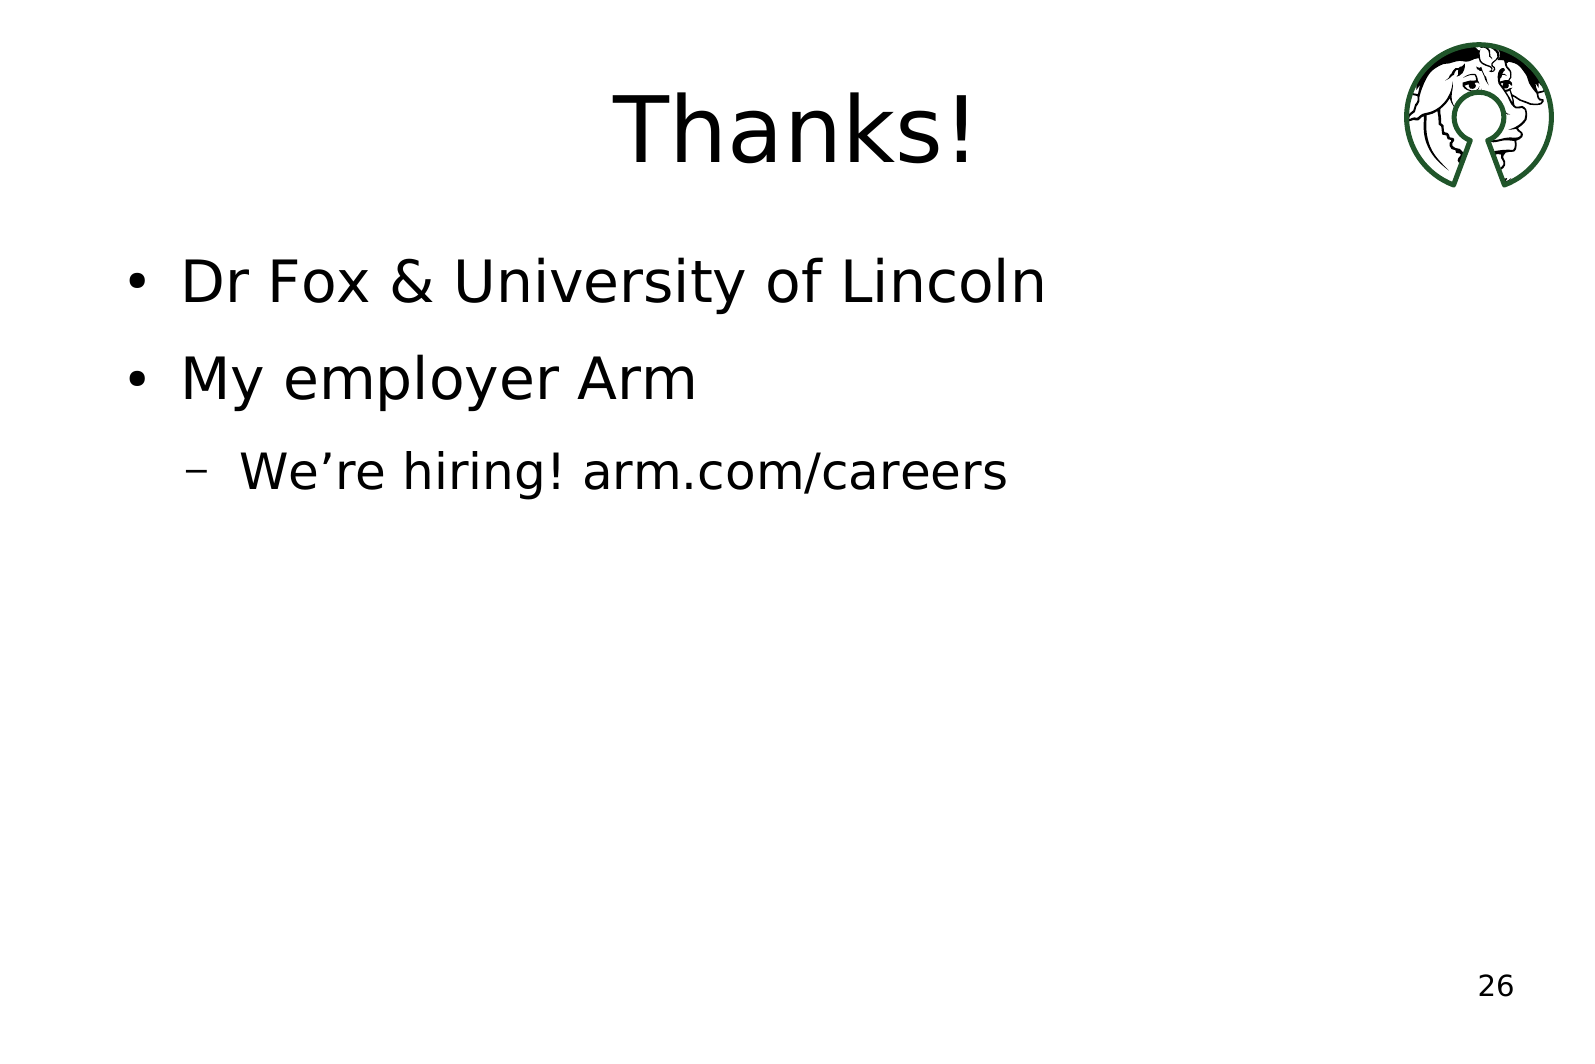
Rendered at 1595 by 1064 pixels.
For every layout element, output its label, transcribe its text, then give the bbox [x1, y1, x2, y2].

list Dr Fox & University of Lincoln My employer Arm We’re hiring! arm.com/careers [79, 248, 1515, 951]
title Thanks! [79, 42, 1515, 220]
